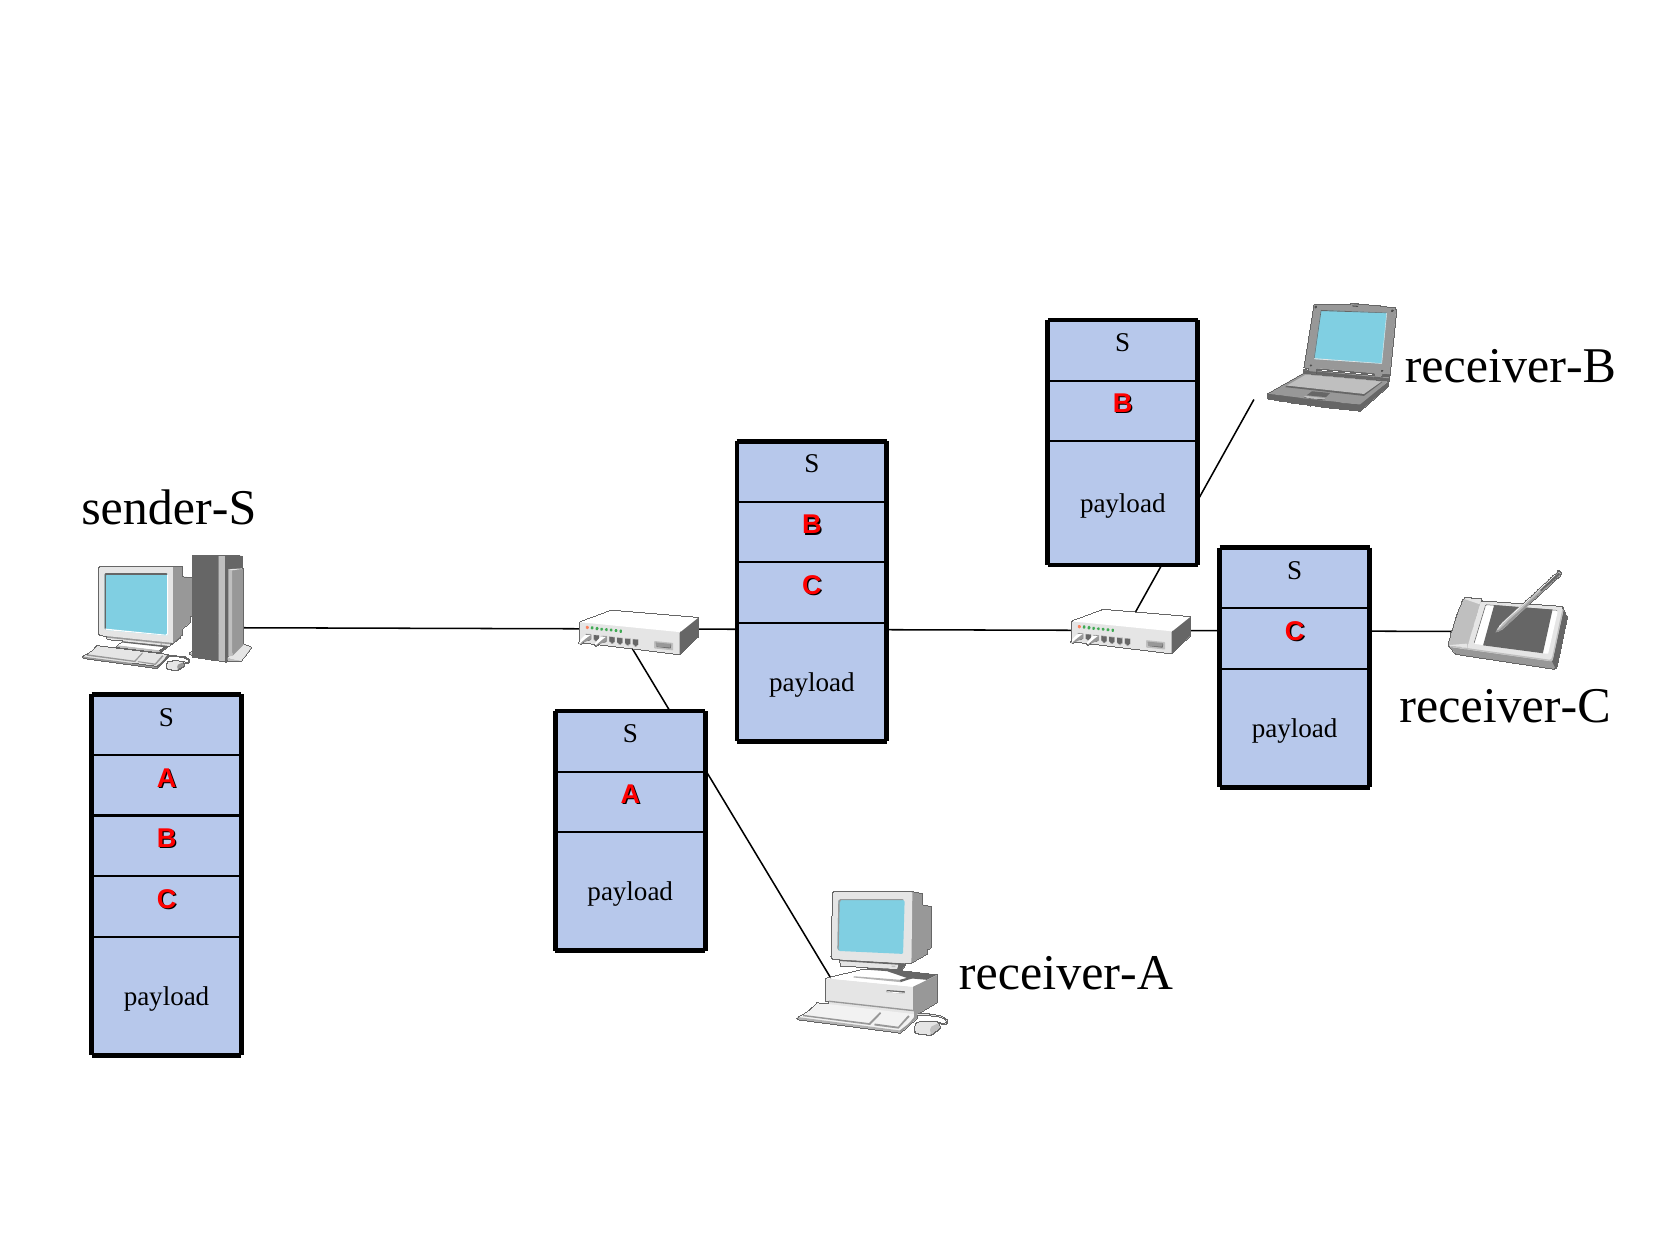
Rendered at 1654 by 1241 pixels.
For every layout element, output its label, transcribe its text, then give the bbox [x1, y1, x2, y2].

text_box payload [1222, 670, 1367, 785]
text_box C [739, 563, 884, 622]
text_box S [558, 713, 703, 771]
text_box payload [1050, 442, 1195, 563]
text_box [1268, 304, 1397, 411]
text_box A [558, 773, 703, 831]
text_box [83, 645, 168, 668]
text_box [579, 610, 698, 654]
text_box B [1050, 382, 1195, 440]
text_box payload [558, 833, 703, 948]
text_box receiver-A [923, 936, 1210, 1008]
text_box S [1050, 322, 1195, 380]
text_box [99, 555, 252, 662]
text_box A [94, 756, 239, 814]
text_box receiver-C [1372, 670, 1649, 742]
text_box payload [94, 938, 239, 1053]
text_box S [739, 444, 884, 501]
text_box receiver-B [1372, 330, 1654, 402]
text_box [1070, 609, 1190, 653]
text_box S [1222, 550, 1367, 607]
text_box [1448, 572, 1567, 669]
text_box [797, 891, 937, 1033]
text_box B [94, 817, 239, 875]
text_box C [1222, 609, 1367, 668]
text_box B [739, 503, 884, 561]
text_box S [94, 697, 239, 754]
text_box payload [739, 624, 884, 739]
text_box C [94, 877, 239, 936]
text_box [914, 1021, 941, 1035]
text_box sender-S [32, 472, 306, 544]
text_box [167, 660, 185, 670]
